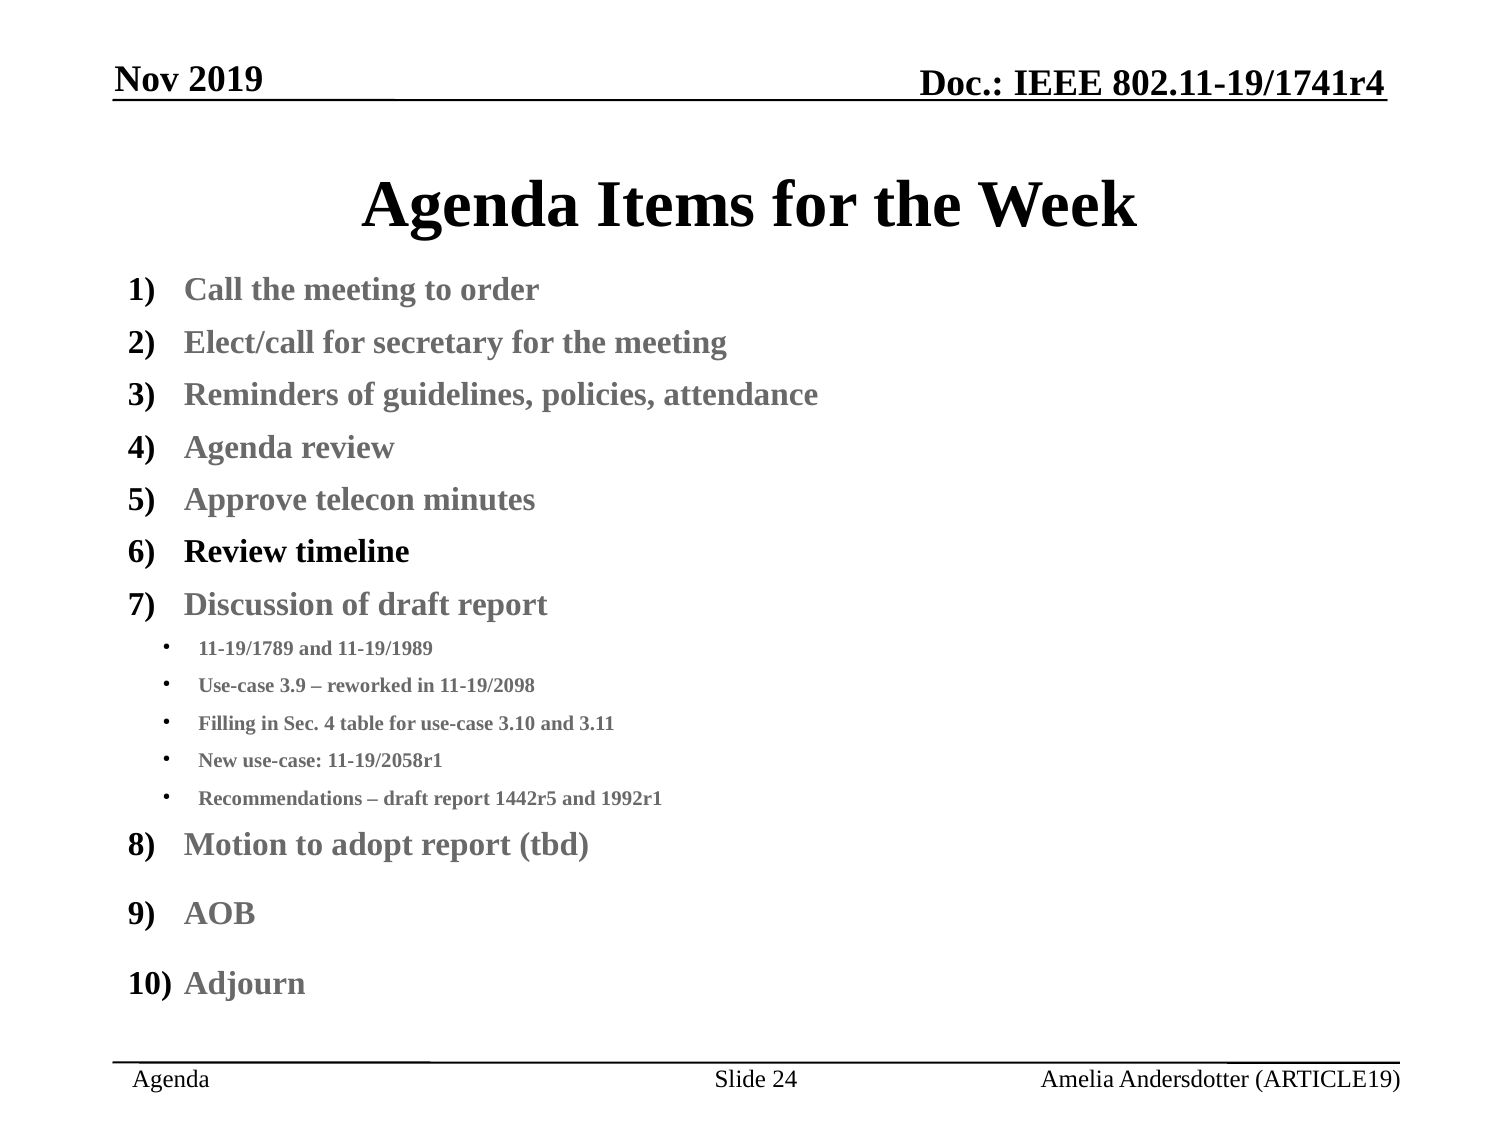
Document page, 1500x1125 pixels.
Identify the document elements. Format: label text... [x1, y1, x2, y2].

text_box Slide <number> [712, 1062, 799, 1122]
text_box Nov 2019 [114, 54, 422, 99]
text_box Agenda Items for the Week [112, 112, 1387, 287]
text_box Amelia Andersdotter (ARTICLE19) [878, 1062, 1401, 1092]
text_box Call the meeting to order Elect/call for secretary for the meeting Reminders of guidelines, policies, attendance Agenda review Approve telecon minutes Review timeline Discussion of draft report 11-19/1789 and 11-19/1989 Use-case 3.9 – reworked in 11-19/2098 Filling in Sec. 4 table for use-case 3.10 and 3.11 New use-case: 11-19/2058r1 Recommendations – draft report 1442r5 and 1992r1 Motion to adopt report (tbd) AOB Adjourn [112, 287, 1387, 1040]
